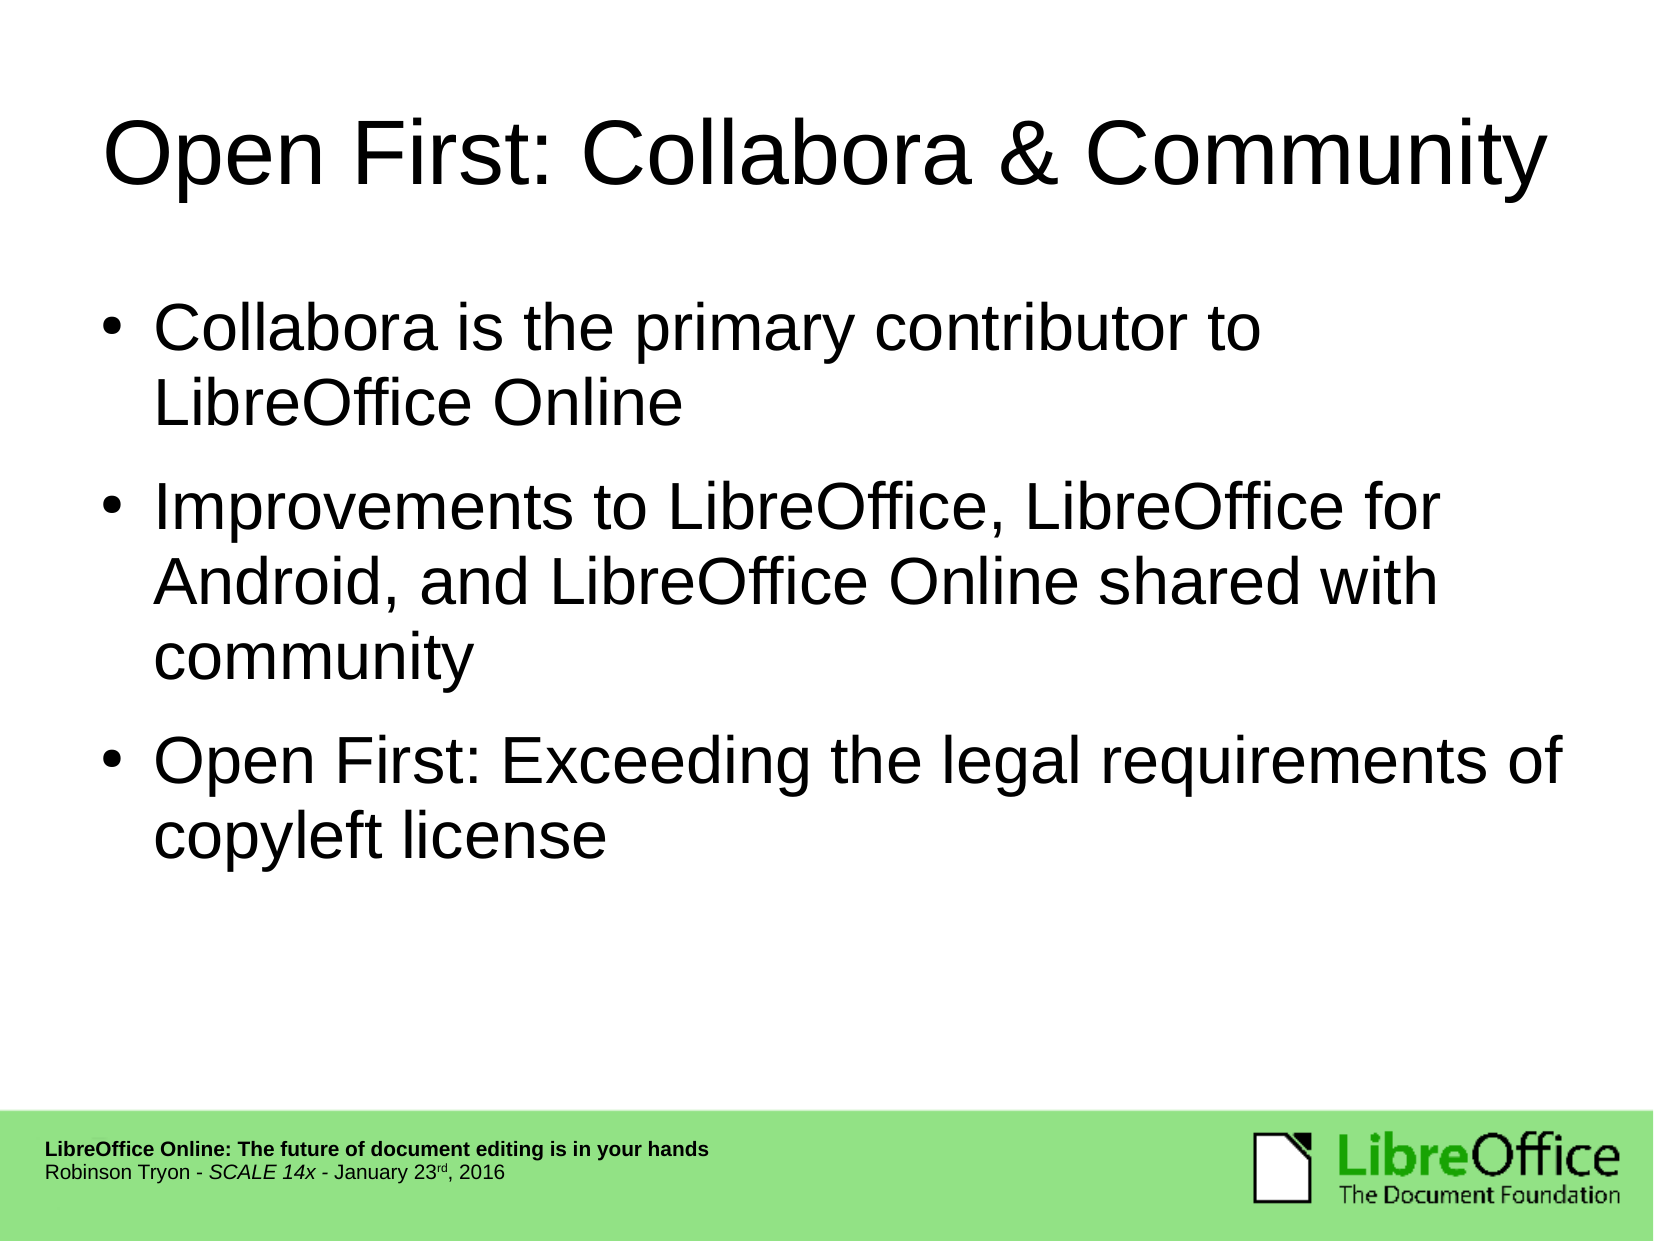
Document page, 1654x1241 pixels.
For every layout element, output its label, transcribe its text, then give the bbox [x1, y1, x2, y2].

title Open First: Collabora & Community [82, 49, 1571, 257]
list Collabora is the primary contributor to LibreOffice Online Improvements to LibreOffice, LibreOffice for Android, and LibreOffice Online shared with community Open First: Exceeding the legal requirements of copyleft license [82, 290, 1571, 1010]
picture [0, 0, 1654, 1241]
